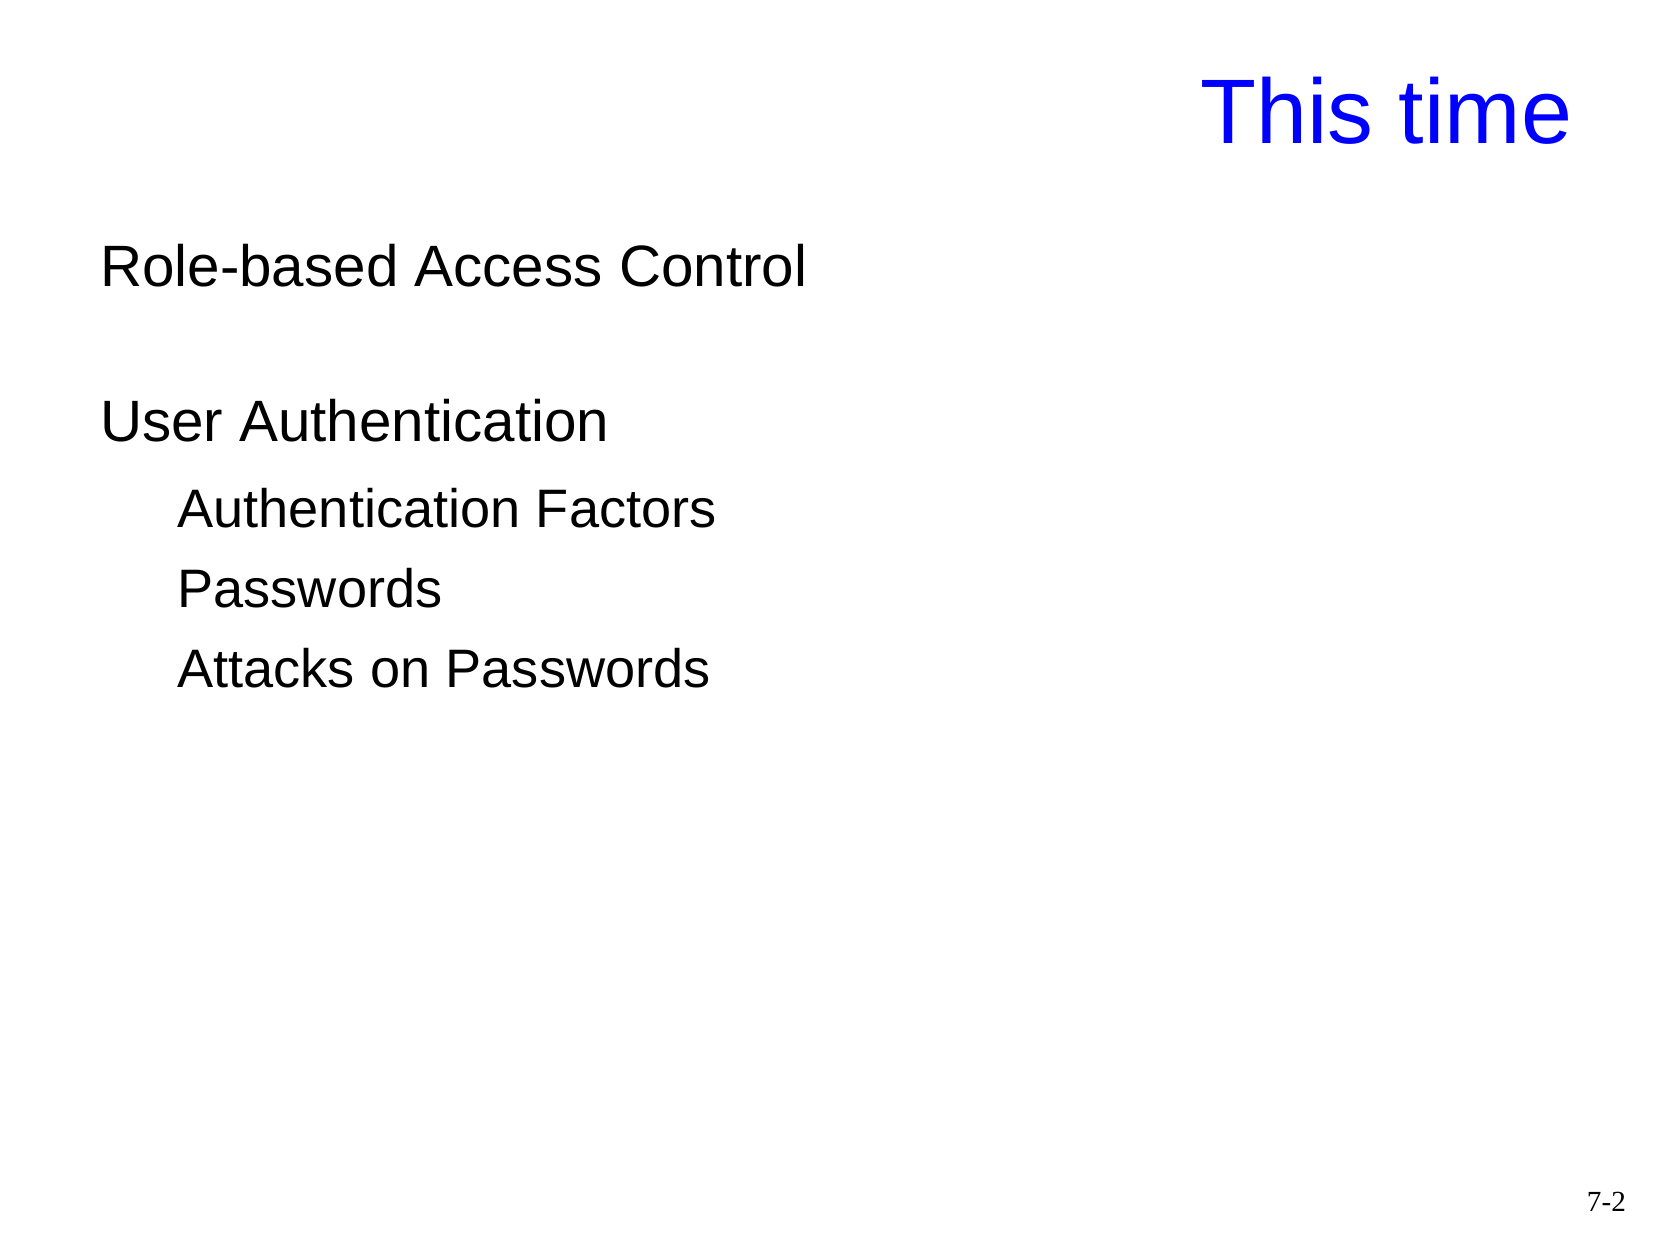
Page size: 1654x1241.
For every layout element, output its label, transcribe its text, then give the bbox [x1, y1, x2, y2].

list Role-based Access Control User Authentication Authentication Factors Passwords Attacks on Passwords [82, 237, 1571, 1156]
title This time [84, 18, 1573, 211]
